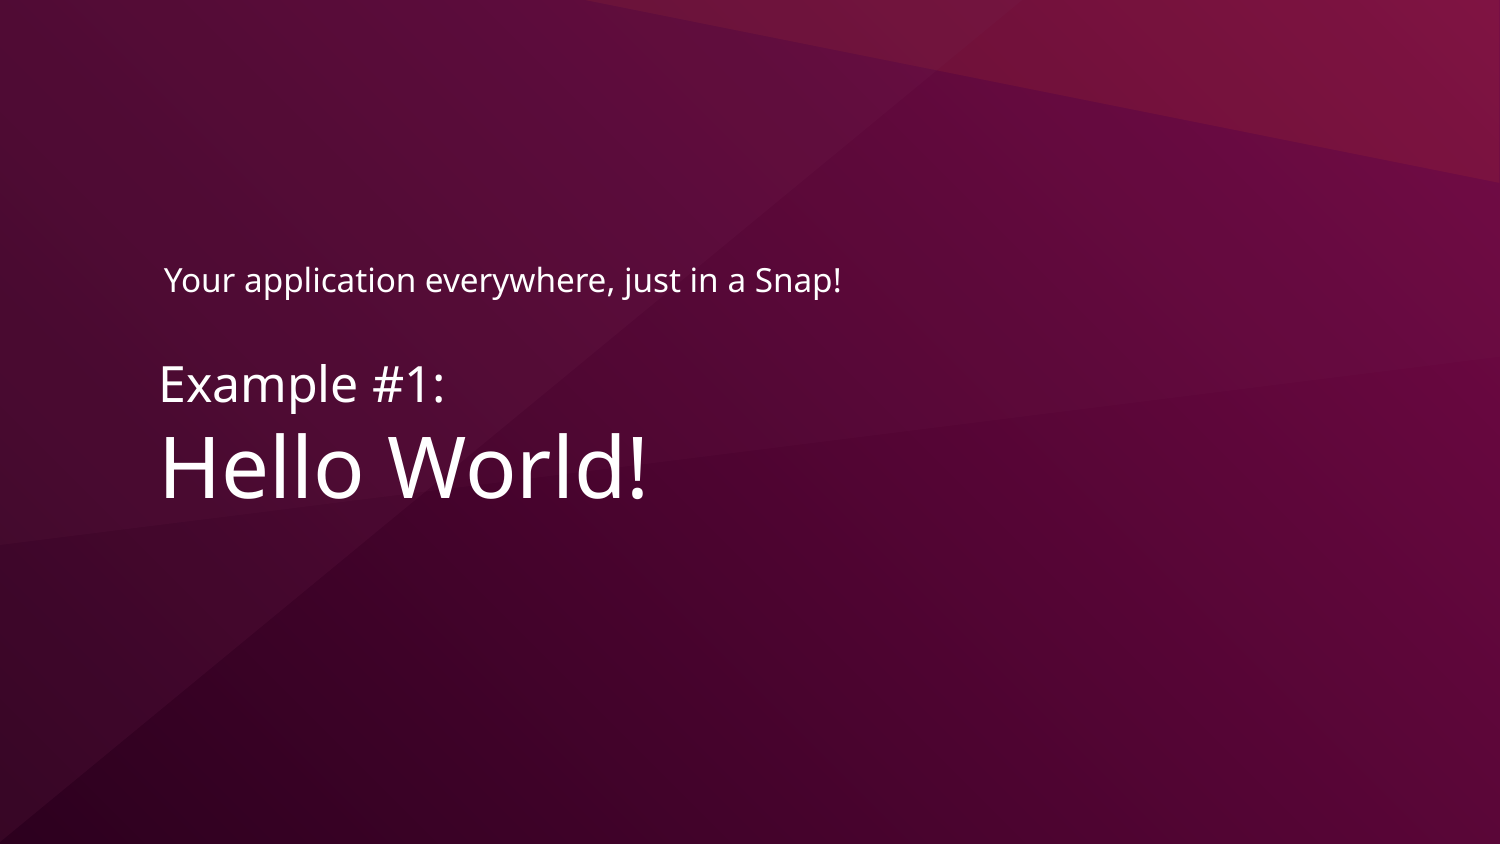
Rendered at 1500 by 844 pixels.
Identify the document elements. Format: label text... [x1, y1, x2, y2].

subtitle Your application everywhere, just in a Snap! [163, 259, 940, 324]
title Example #1: Hello World! [158, 352, 1378, 607]
